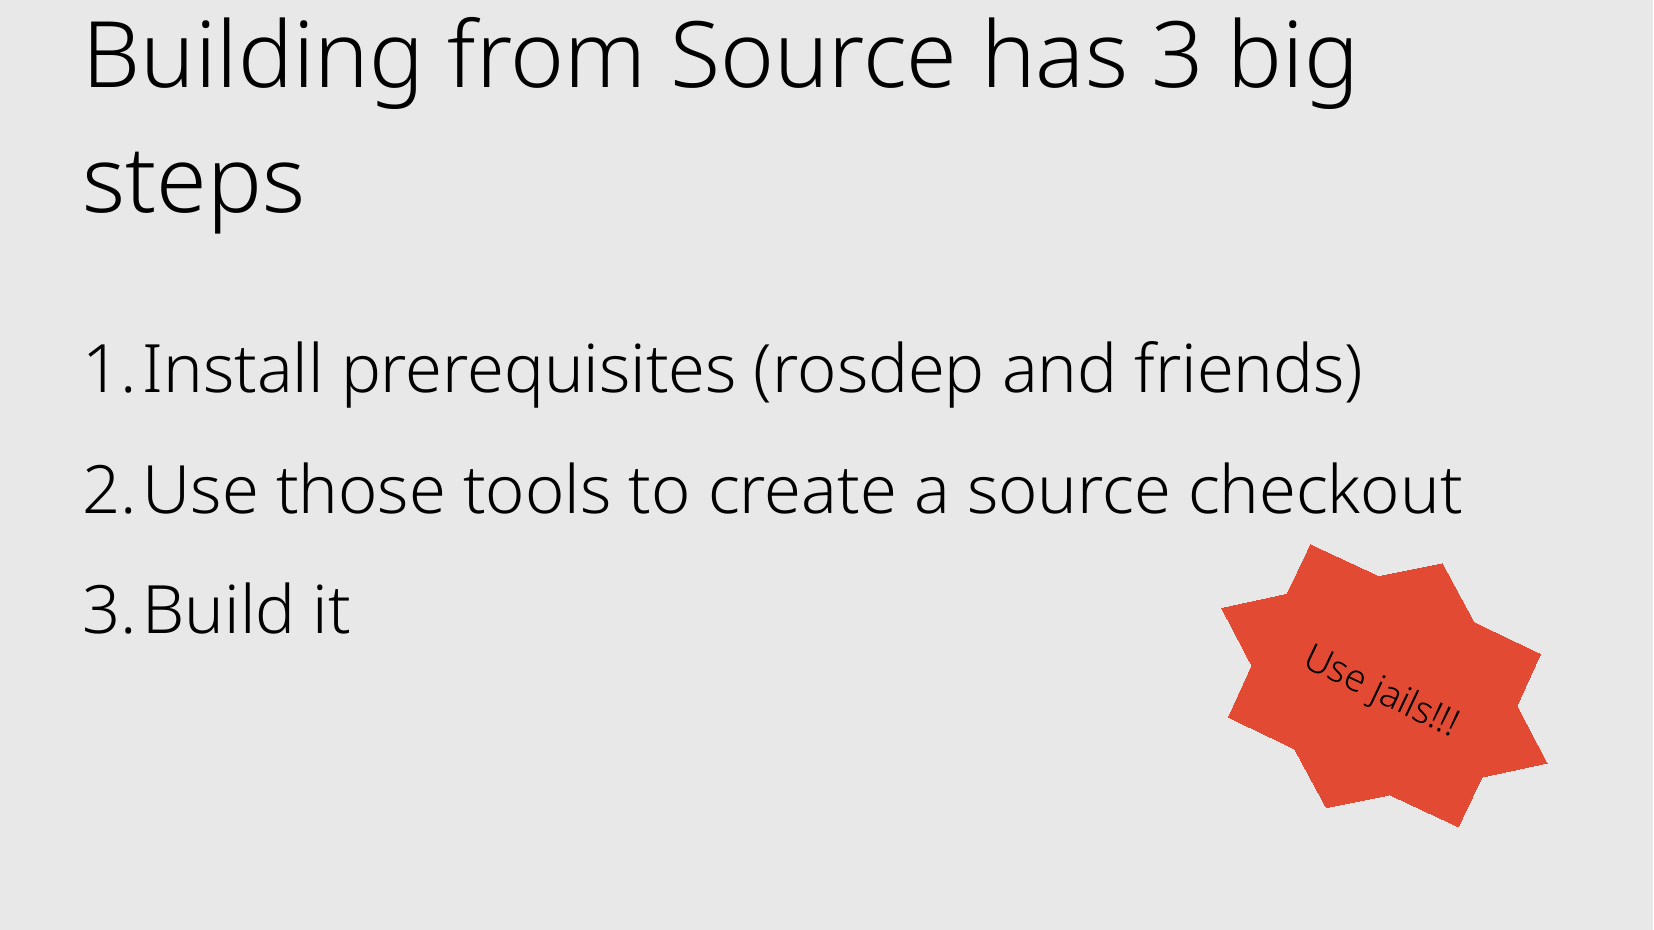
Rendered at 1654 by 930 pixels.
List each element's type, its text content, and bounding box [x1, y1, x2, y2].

title Building from Source has 3 big steps [82, 37, 1571, 193]
text_box Use jails!!! [1221, 544, 1548, 827]
list Install prerequisites (rosdep and friends) Use those tools to create a source checkout Build it [82, 217, 1571, 757]
